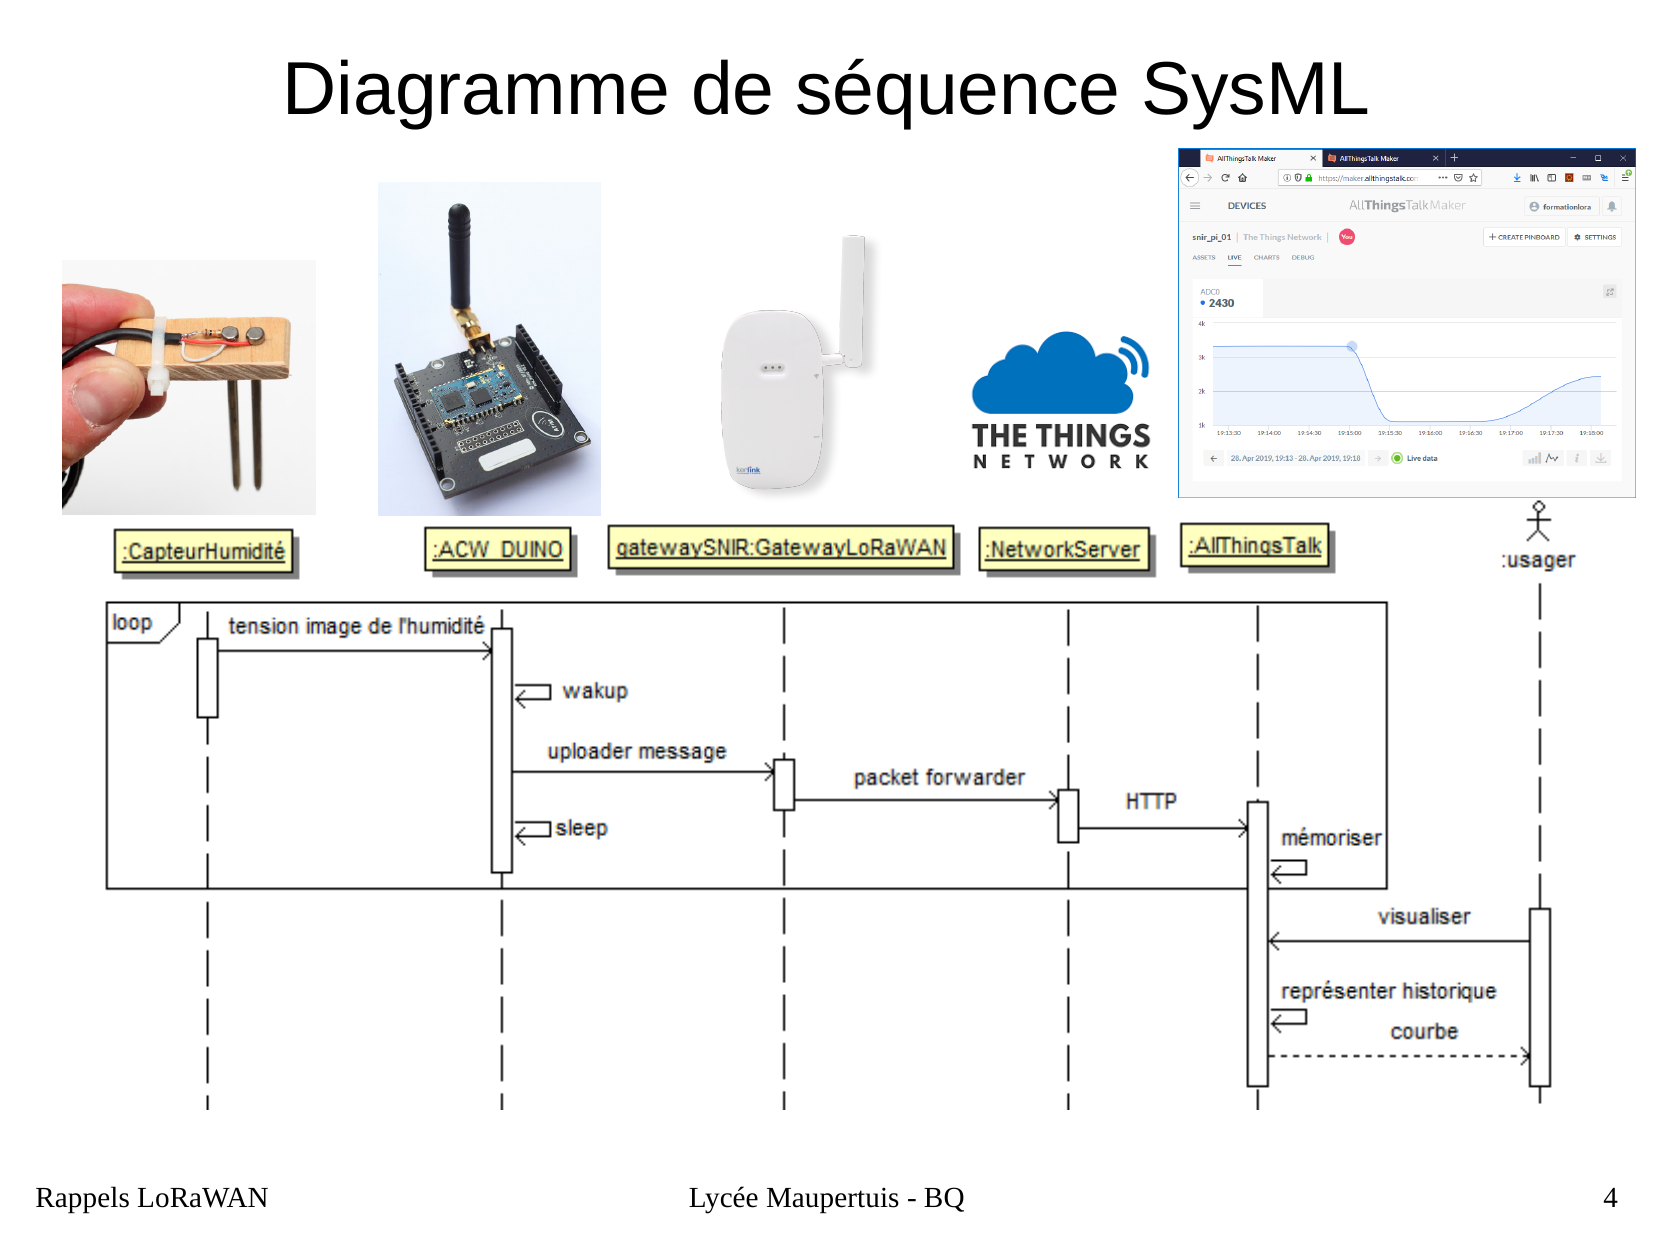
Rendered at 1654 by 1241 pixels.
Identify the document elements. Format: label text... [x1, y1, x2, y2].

title Diagramme de séquence SysML [35, 35, 1619, 142]
picture [62, 148, 1636, 1110]
